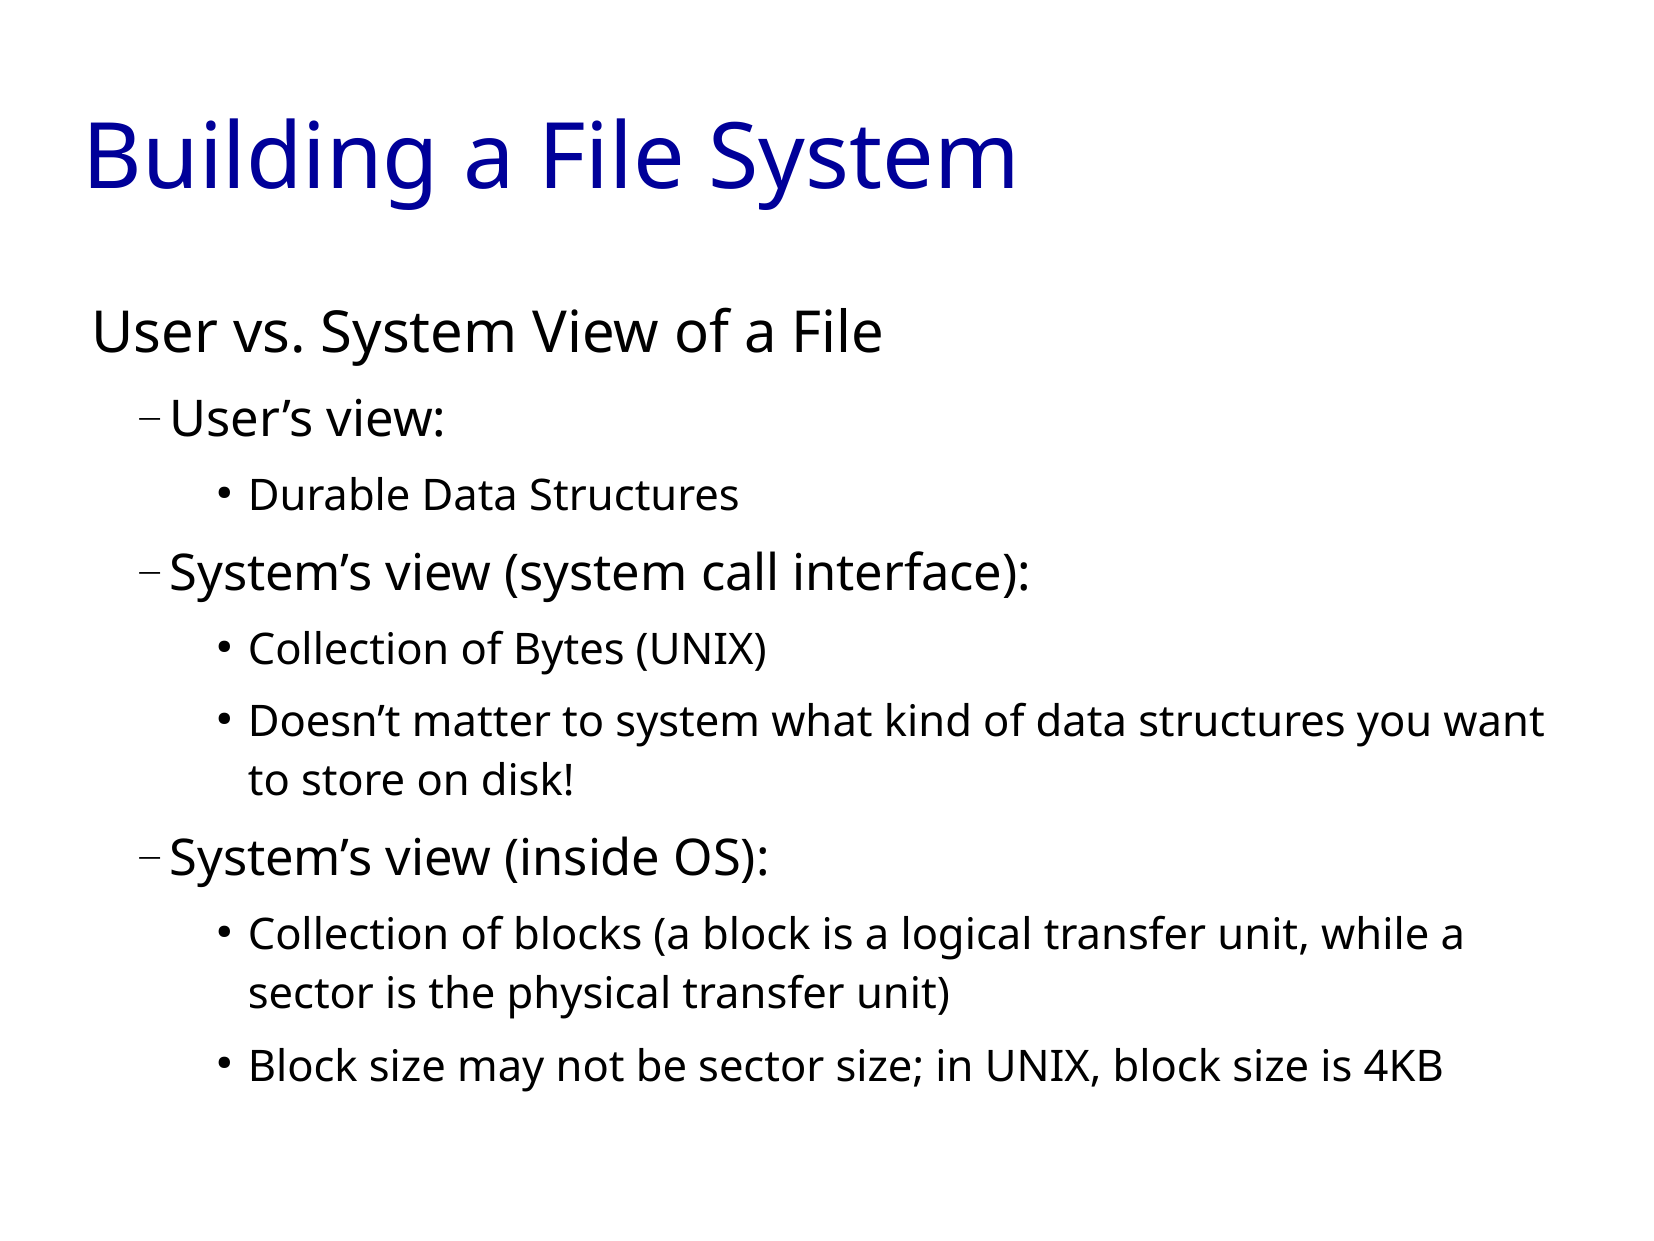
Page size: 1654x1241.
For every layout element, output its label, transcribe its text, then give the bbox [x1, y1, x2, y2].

title Building a File System [82, 49, 1571, 257]
list User vs. System View of a File User’s view: Durable Data Structures System’s view (system call interface): Collection of Bytes (UNIX) Doesn’t matter to system what kind of data structures you want to store on disk! System’s view (inside OS): Collection of blocks (a block is a logical transfer unit, while a sector is the physical transfer unit) Block size may not be sector size; in UNIX, block size is 4KB [60, 290, 1571, 1096]
